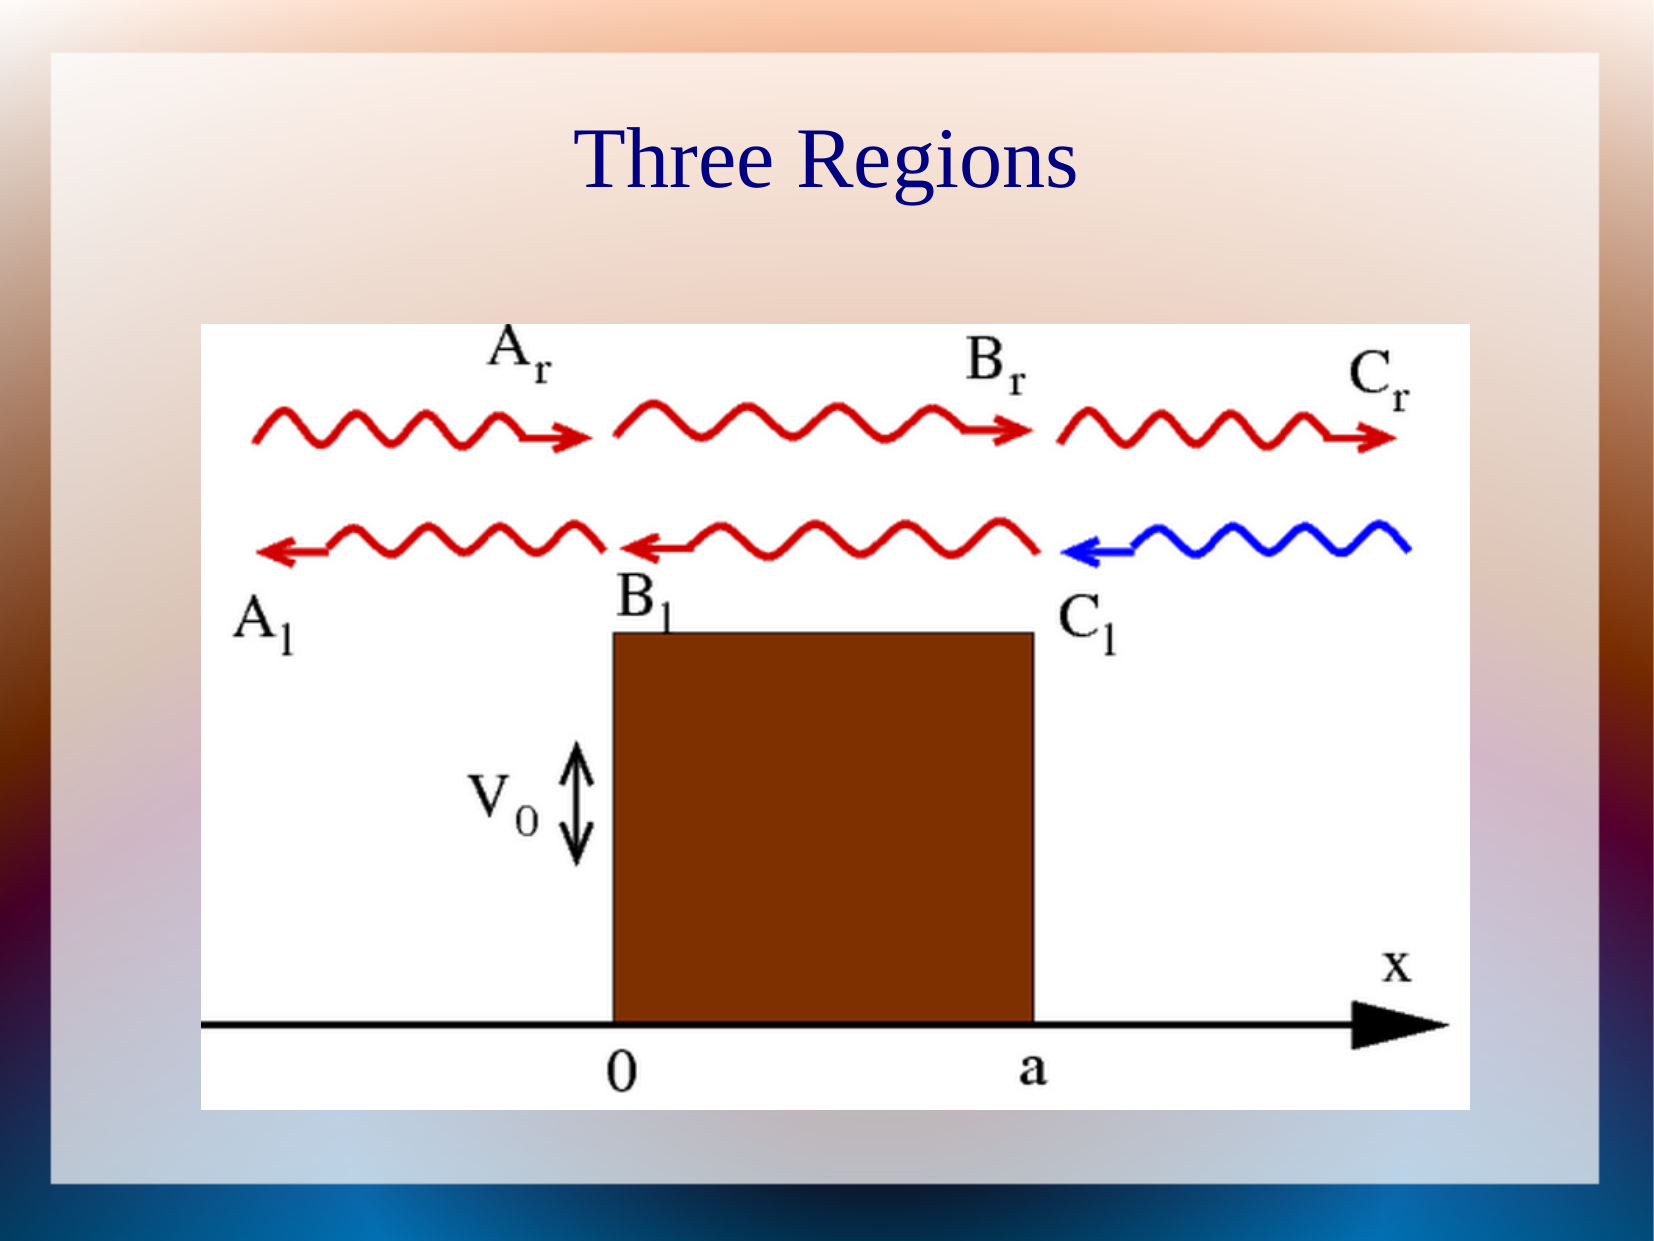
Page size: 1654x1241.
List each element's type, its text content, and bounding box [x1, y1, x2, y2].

picture [0, 0, 1654, 1241]
title Three Regions [82, 55, 1571, 263]
